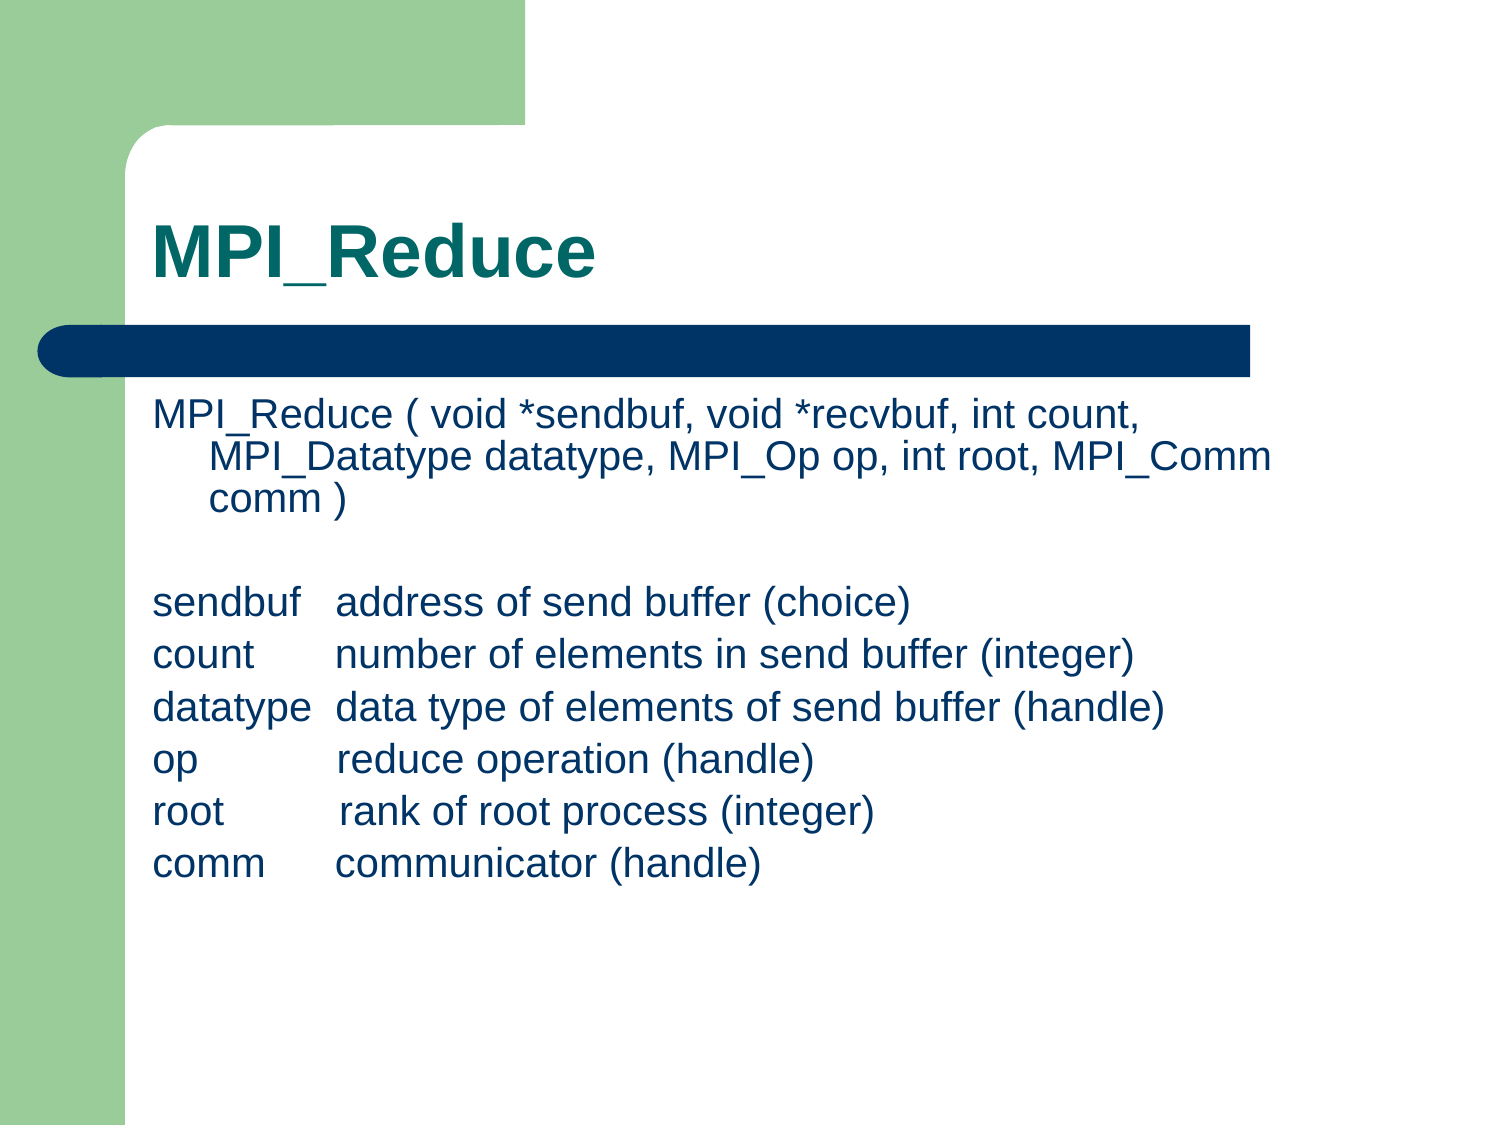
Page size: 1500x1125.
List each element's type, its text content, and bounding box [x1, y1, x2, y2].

title MPI_Reduce [136, 136, 1414, 301]
list MPI_Reduce ( void *sendbuf, void *recvbuf, int count, MPI_Datatype datatype, MPI_Op op, int root, MPI_Comm comm ) sendbuf address of send buffer (choice) count number of elements in send buffer (integer) datatype data type of elements of send buffer (handle) op reduce operation (handle) root rank of root process (integer) comm communicator (handle) [137, 387, 1400, 941]
